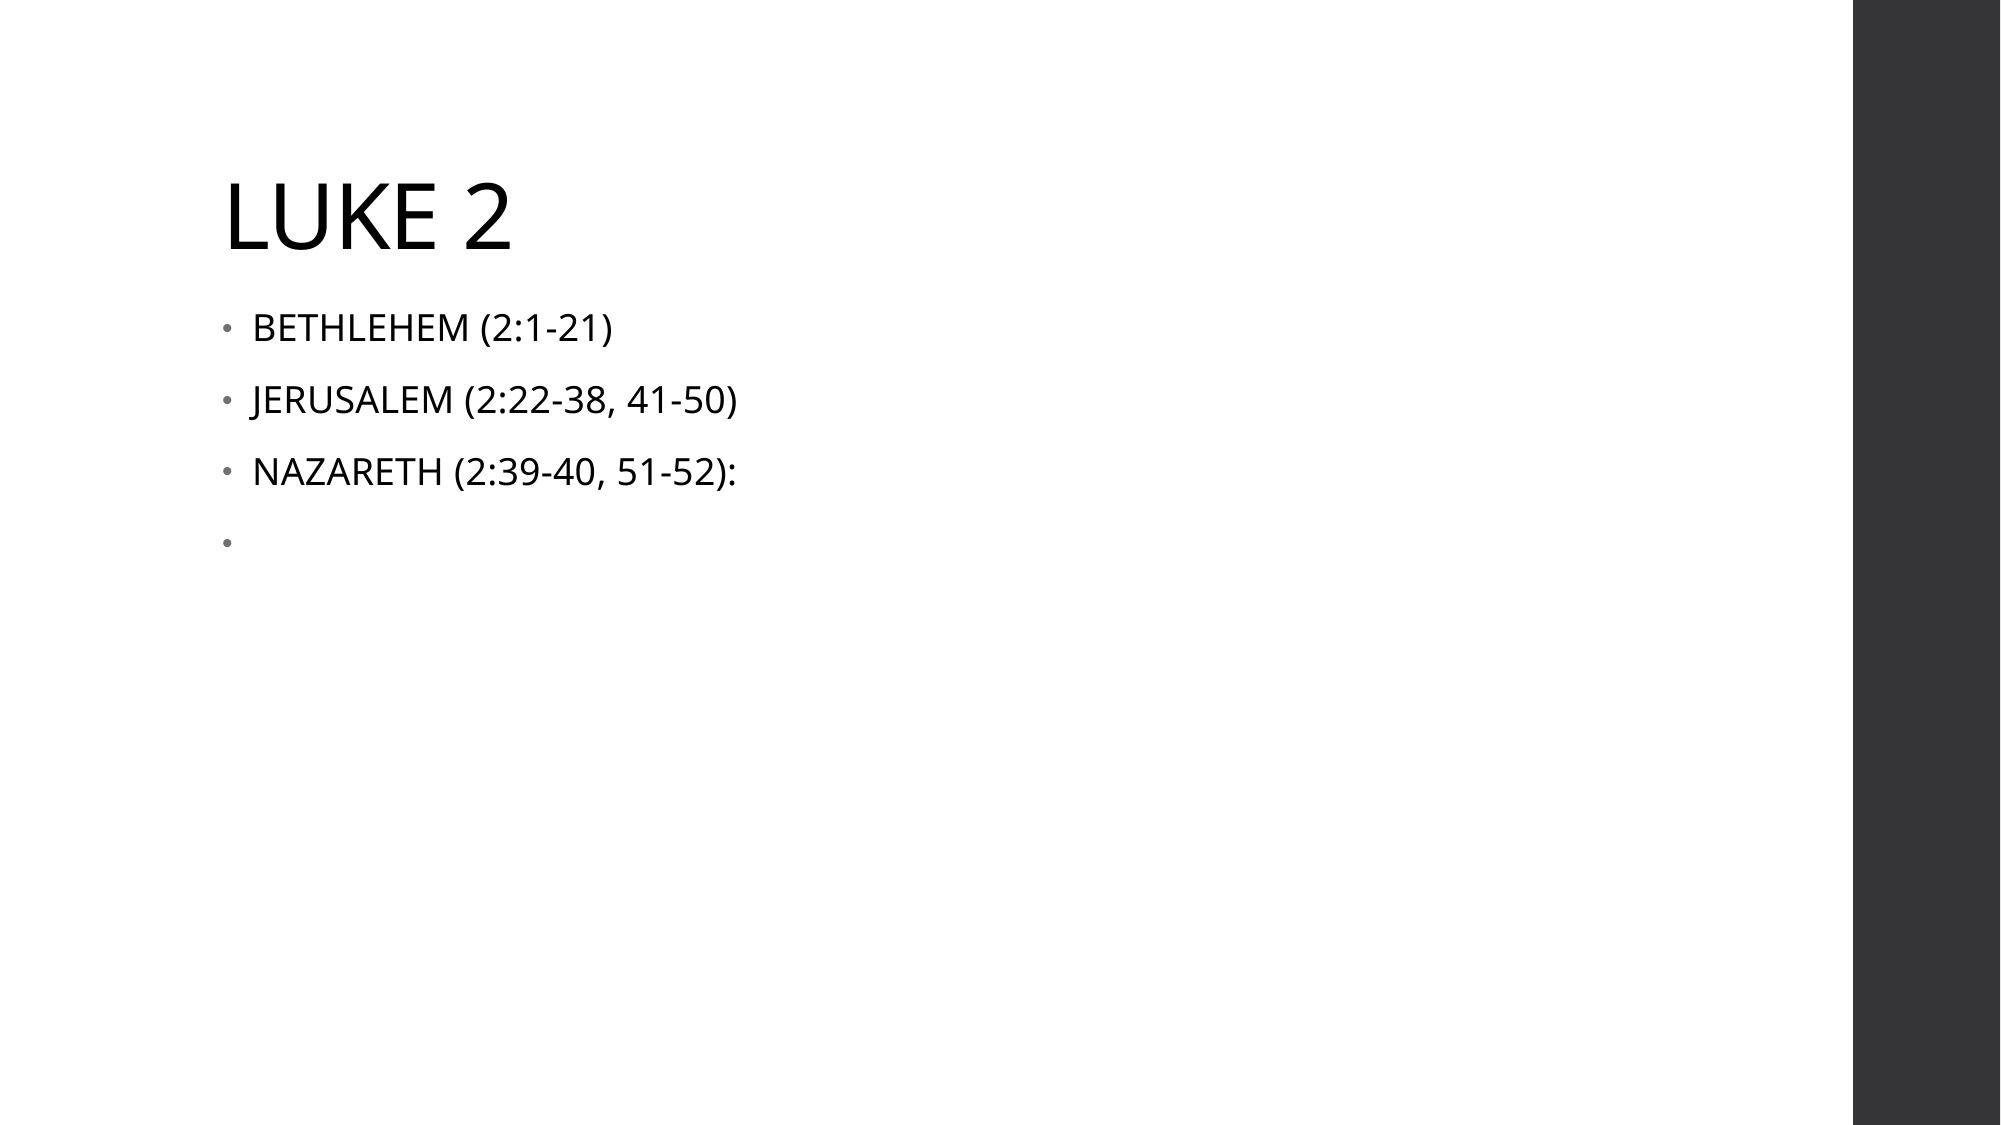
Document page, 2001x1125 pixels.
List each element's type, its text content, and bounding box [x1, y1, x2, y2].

list BETHLEHEM (2:1-21) JERUSALEM (2:22-38, 41-50) NAZARETH (2:39-40, 51-52): [206, 299, 1617, 1014]
title LUKE 2 [206, 60, 1797, 278]
